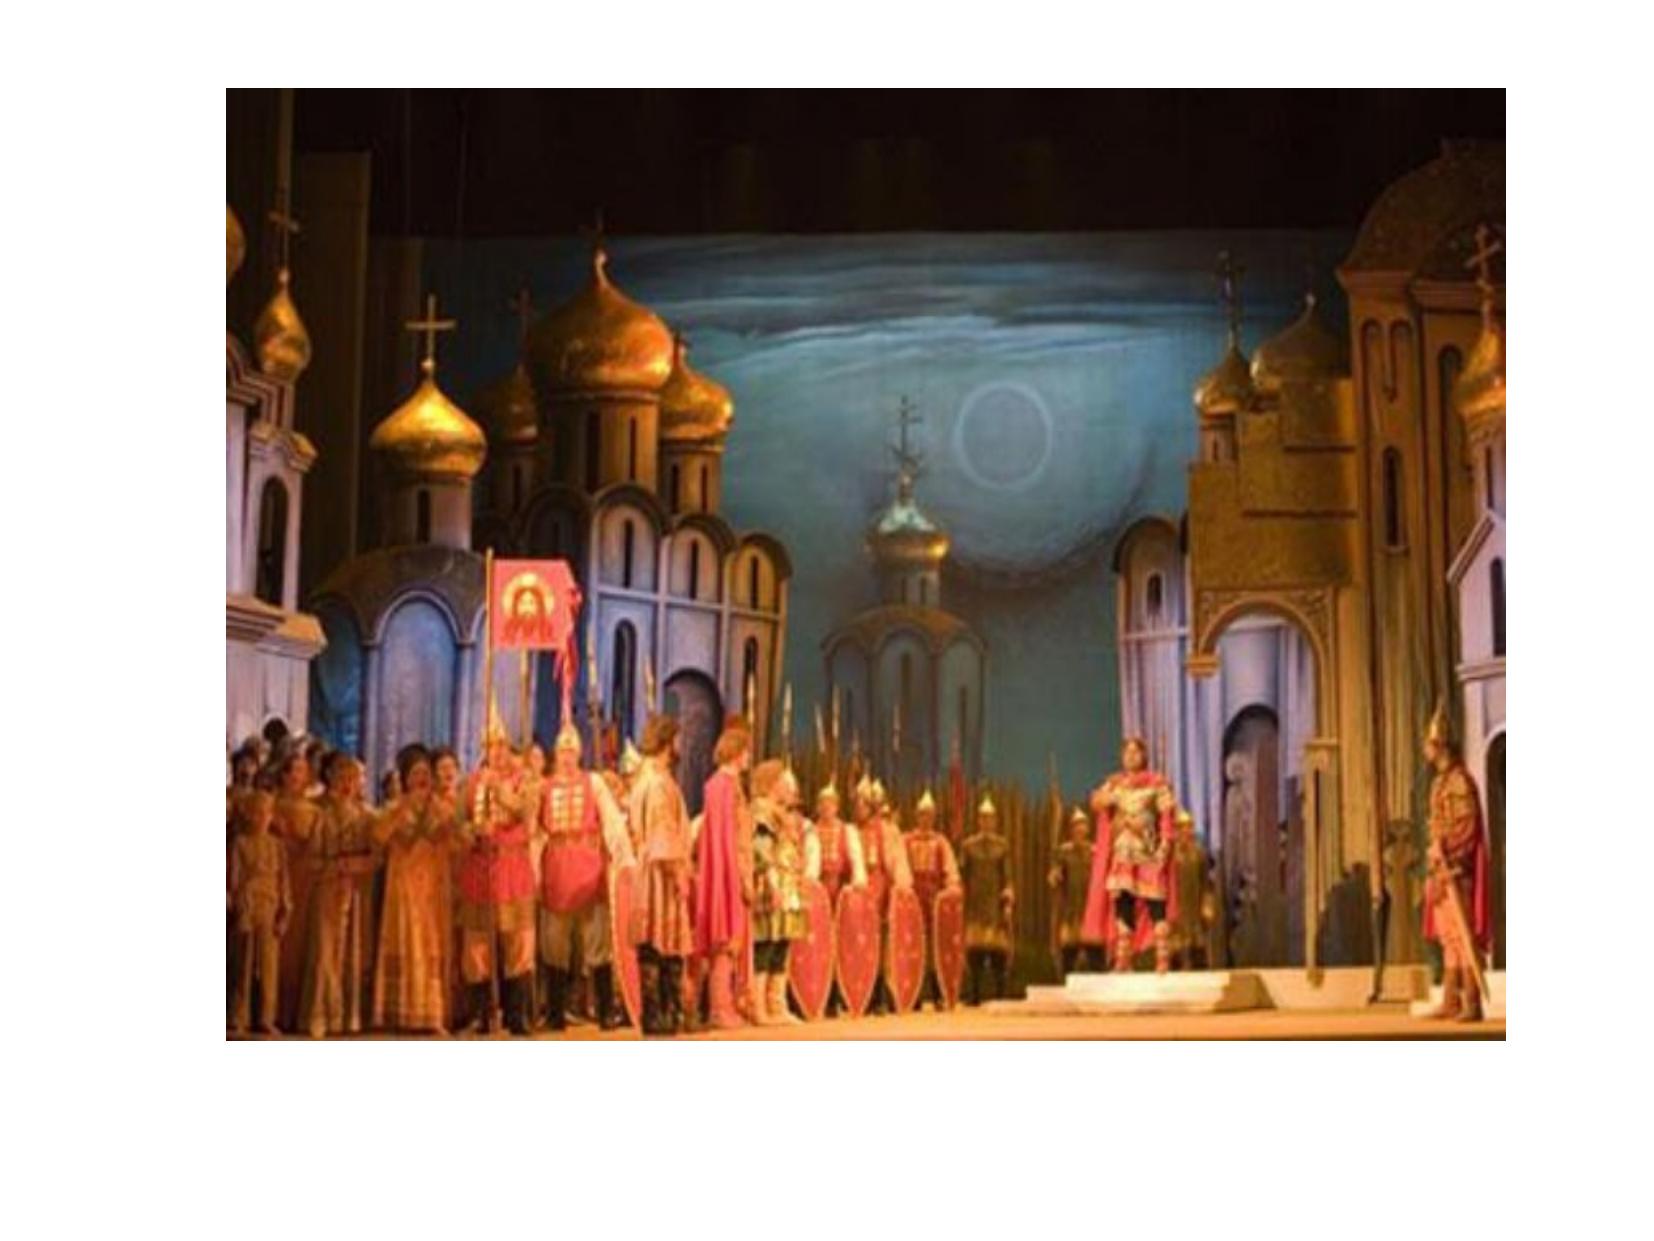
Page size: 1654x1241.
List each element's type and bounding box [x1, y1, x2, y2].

picture [226, 88, 1506, 1041]
